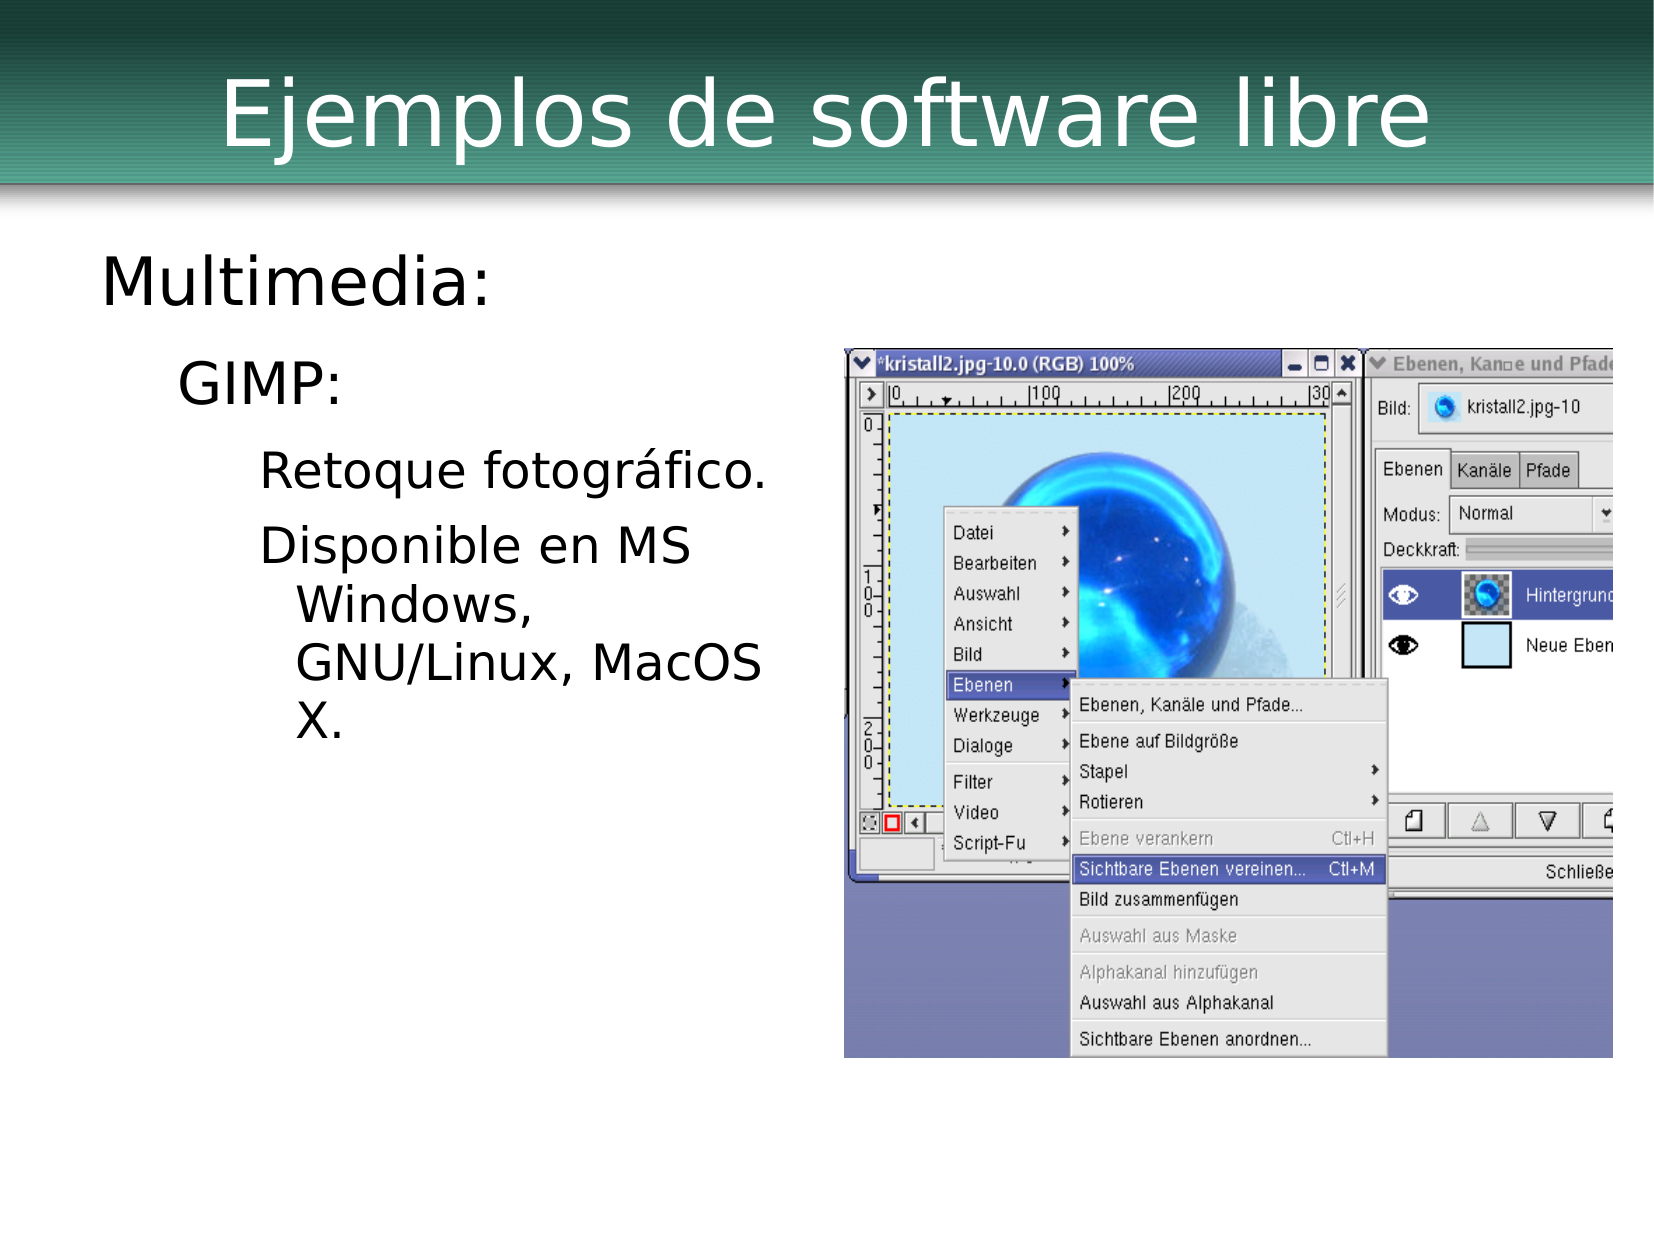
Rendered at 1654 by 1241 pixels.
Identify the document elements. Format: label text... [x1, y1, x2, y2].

list Multimedia: GIMP: Retoque fotográfico. Disponible en MS Windows, GNU/Linux, MacOS X. [82, 242, 827, 1047]
title Ejemplos de software libre [82, 11, 1571, 219]
picture [0, 0, 1654, 225]
picture [844, 348, 1613, 1058]
